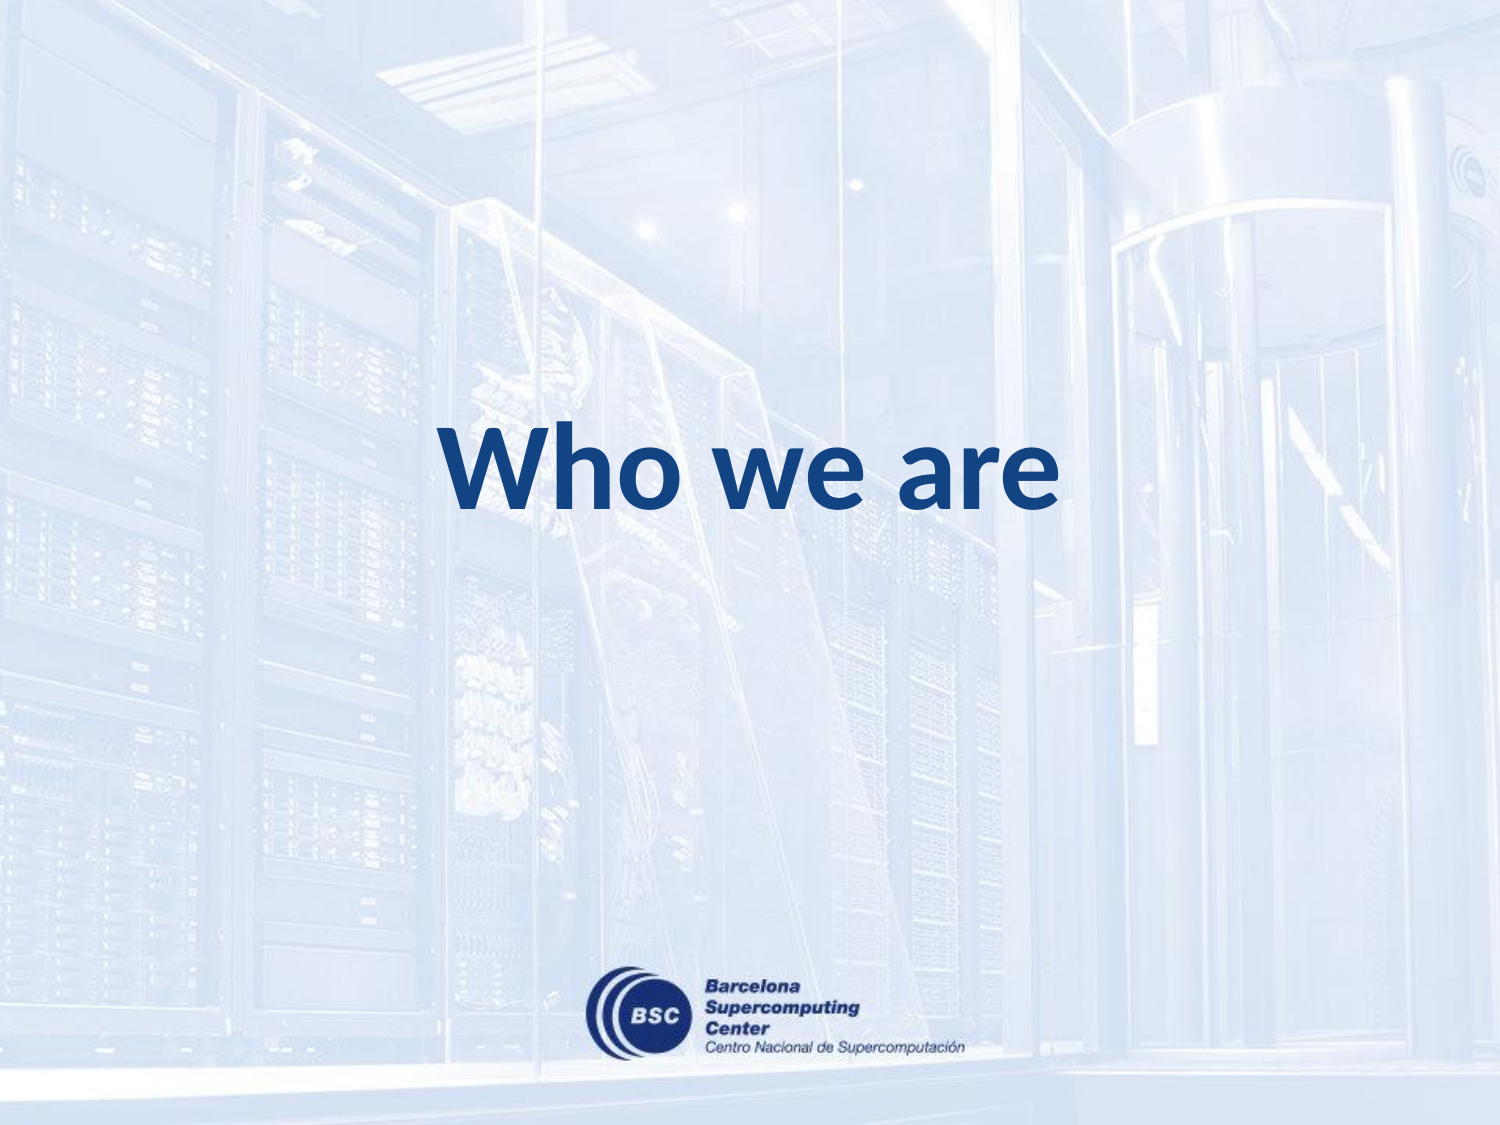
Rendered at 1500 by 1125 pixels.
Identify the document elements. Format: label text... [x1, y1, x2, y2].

title Who we are [188, 143, 1311, 794]
picture [0, 0, 1500, 1125]
